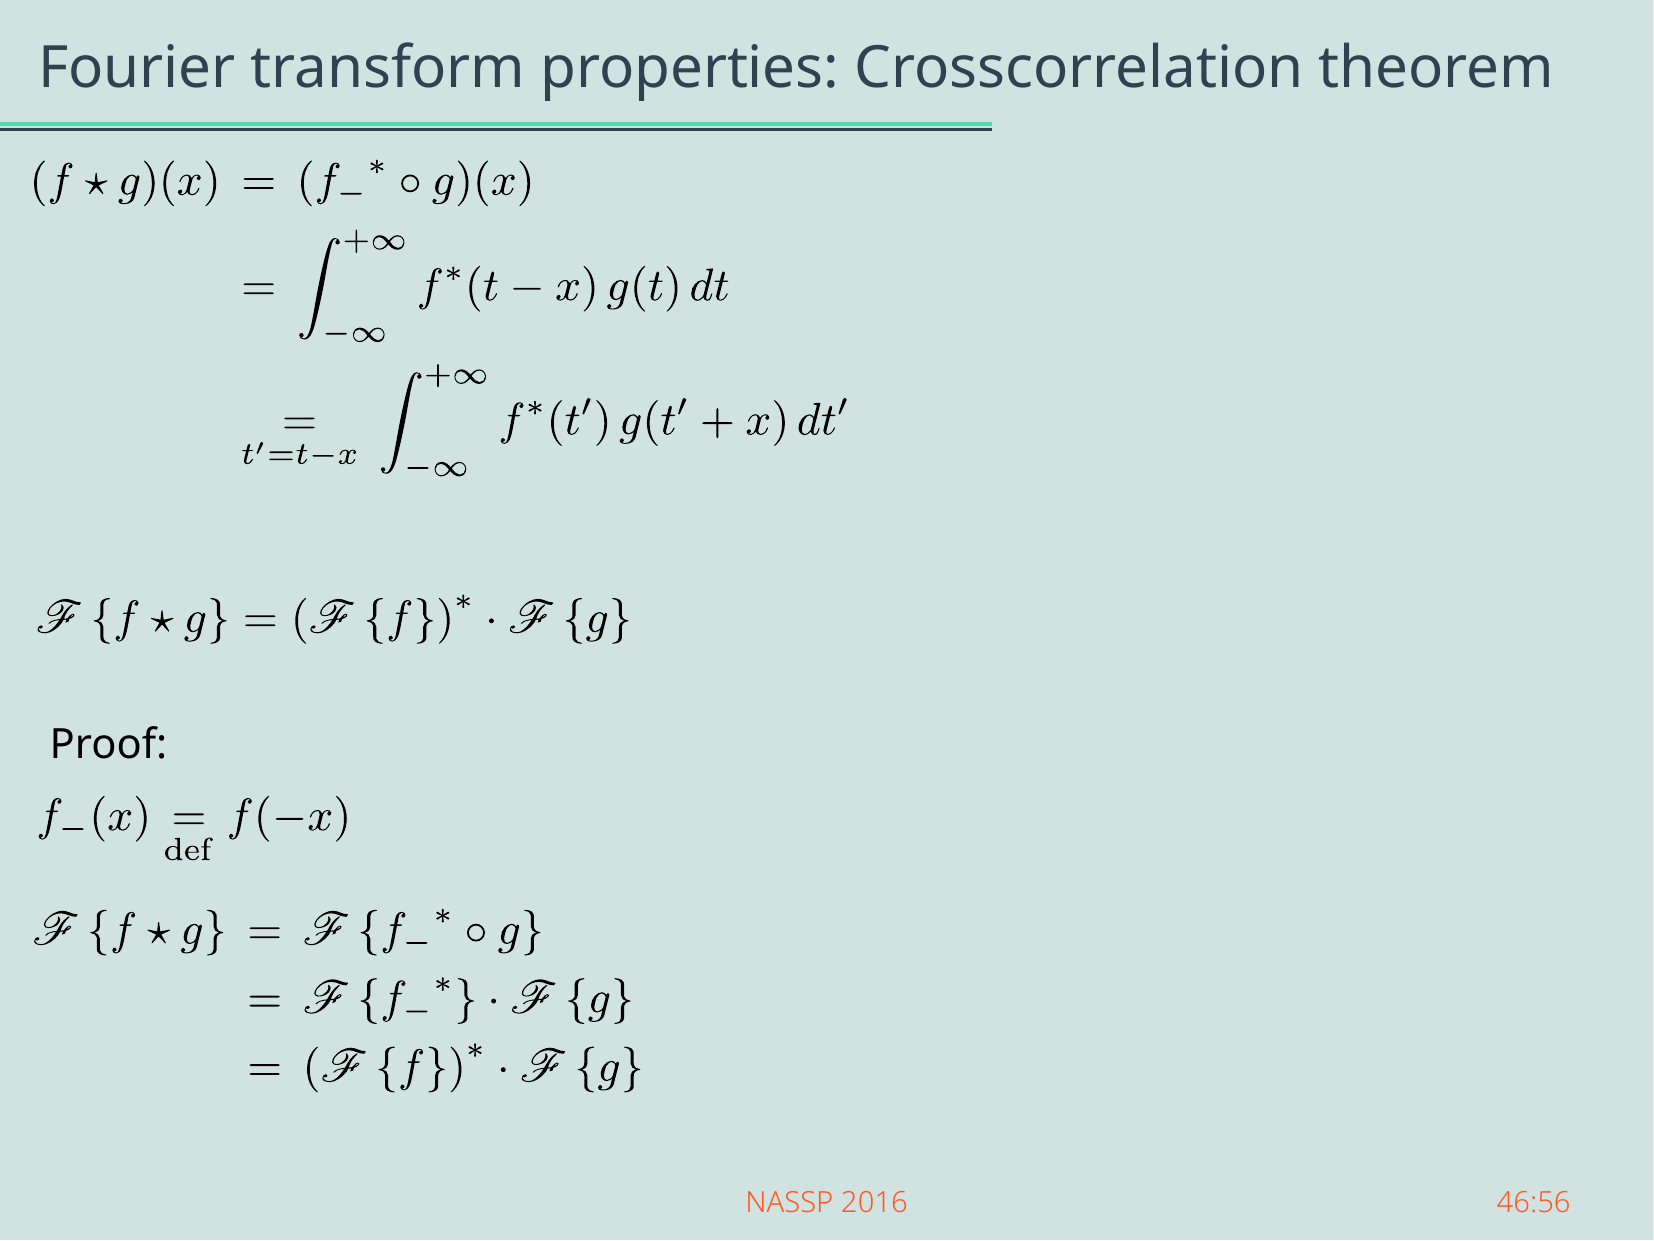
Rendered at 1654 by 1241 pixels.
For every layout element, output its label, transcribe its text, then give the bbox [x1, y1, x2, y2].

text_box [29, 159, 848, 480]
text_box [36, 795, 352, 861]
text_box Fourier transform properties: Crosscorrelation theorem [23, 17, 1613, 103]
text_box [32, 908, 644, 1093]
text_box Proof: [34, 706, 192, 773]
text_box [35, 594, 632, 644]
